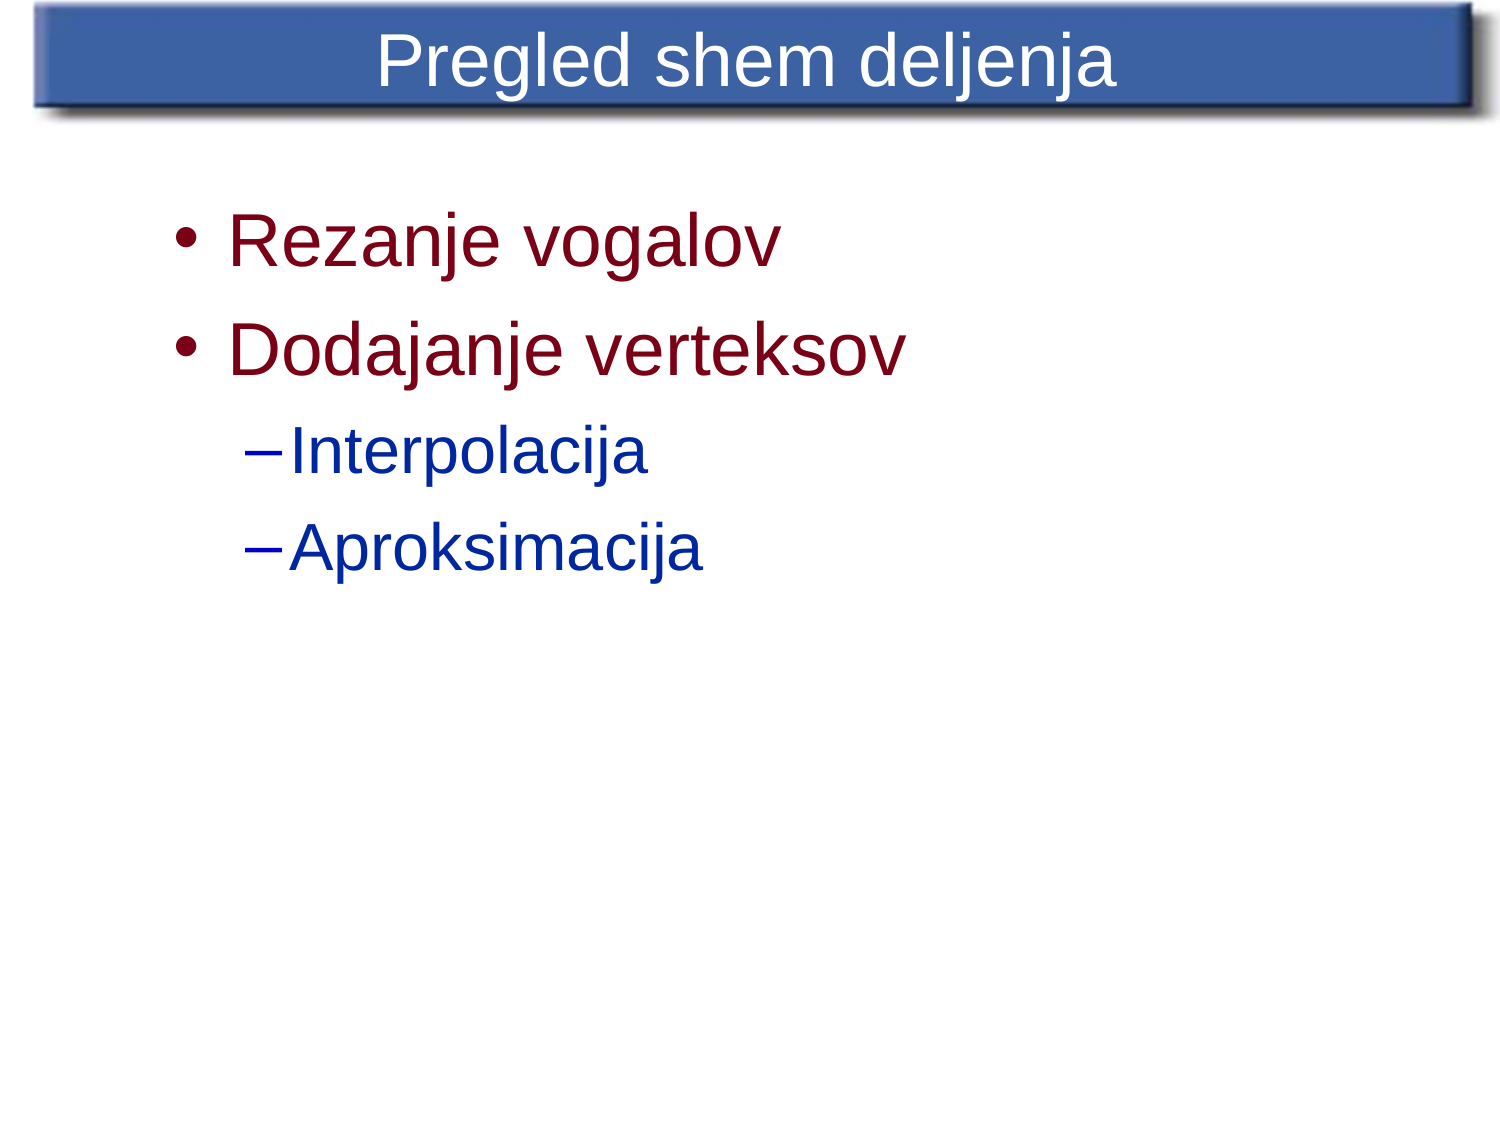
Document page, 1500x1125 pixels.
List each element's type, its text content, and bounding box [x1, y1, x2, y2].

title Pregled shem deljenja [0, 0, 1493, 114]
list Rezanje vogalov Dodajanje verteksov Interpolacija Aproksimacija [159, 184, 1308, 1037]
picture [32, 0, 1500, 127]
